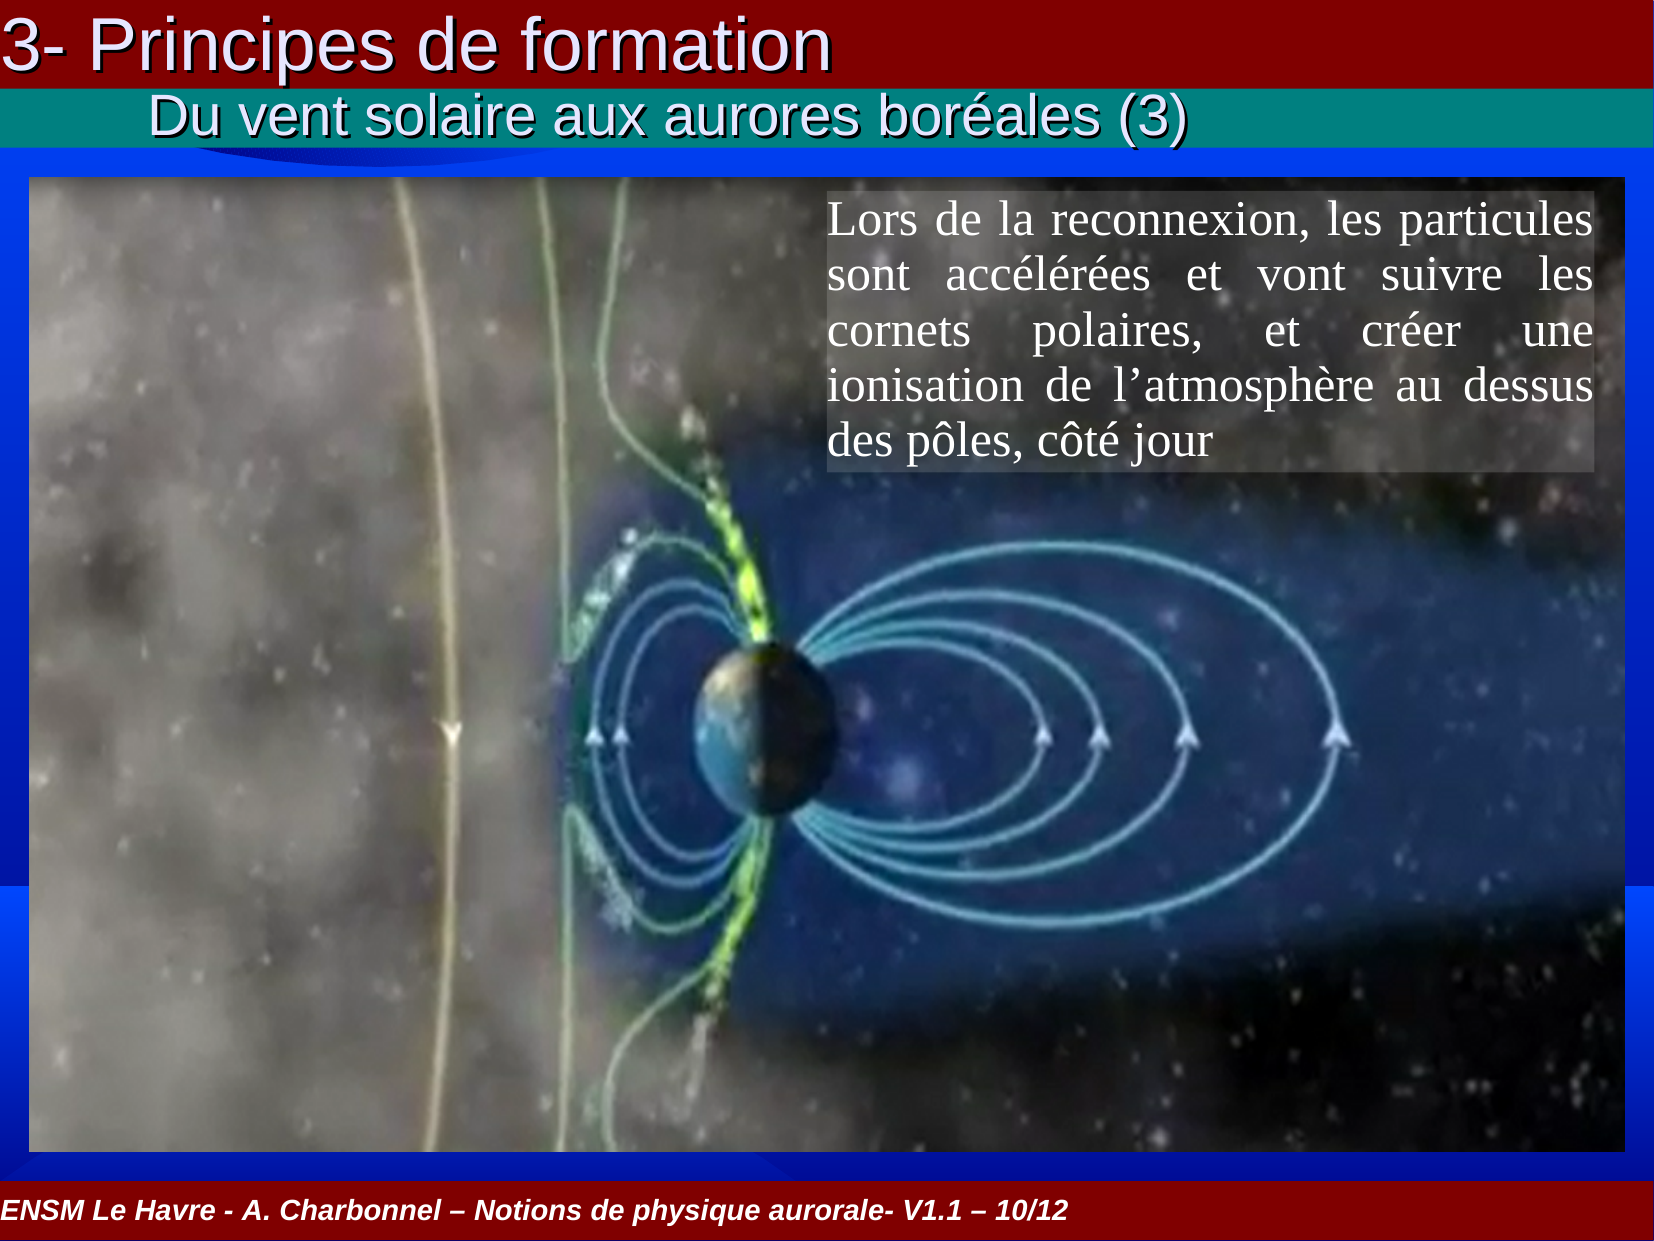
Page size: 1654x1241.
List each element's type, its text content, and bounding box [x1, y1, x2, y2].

title 3- Principes de formation [0, 0, 1654, 89]
picture [29, 177, 1625, 1152]
text_box ENSM Le Havre - A. Charbonnel – Notions de physique aurorale- V1.1 – 10/12 [0, 1181, 1654, 1241]
title Du vent solaire aux aurores boréales (3) [0, 89, 1654, 148]
text_box Lors de la reconnexion, les particules sont accélérées et vont suivre les cornets polaires, et créer une ionisation de l’atmosphère au dessus des pôles, côté jour [826, 190, 1595, 473]
